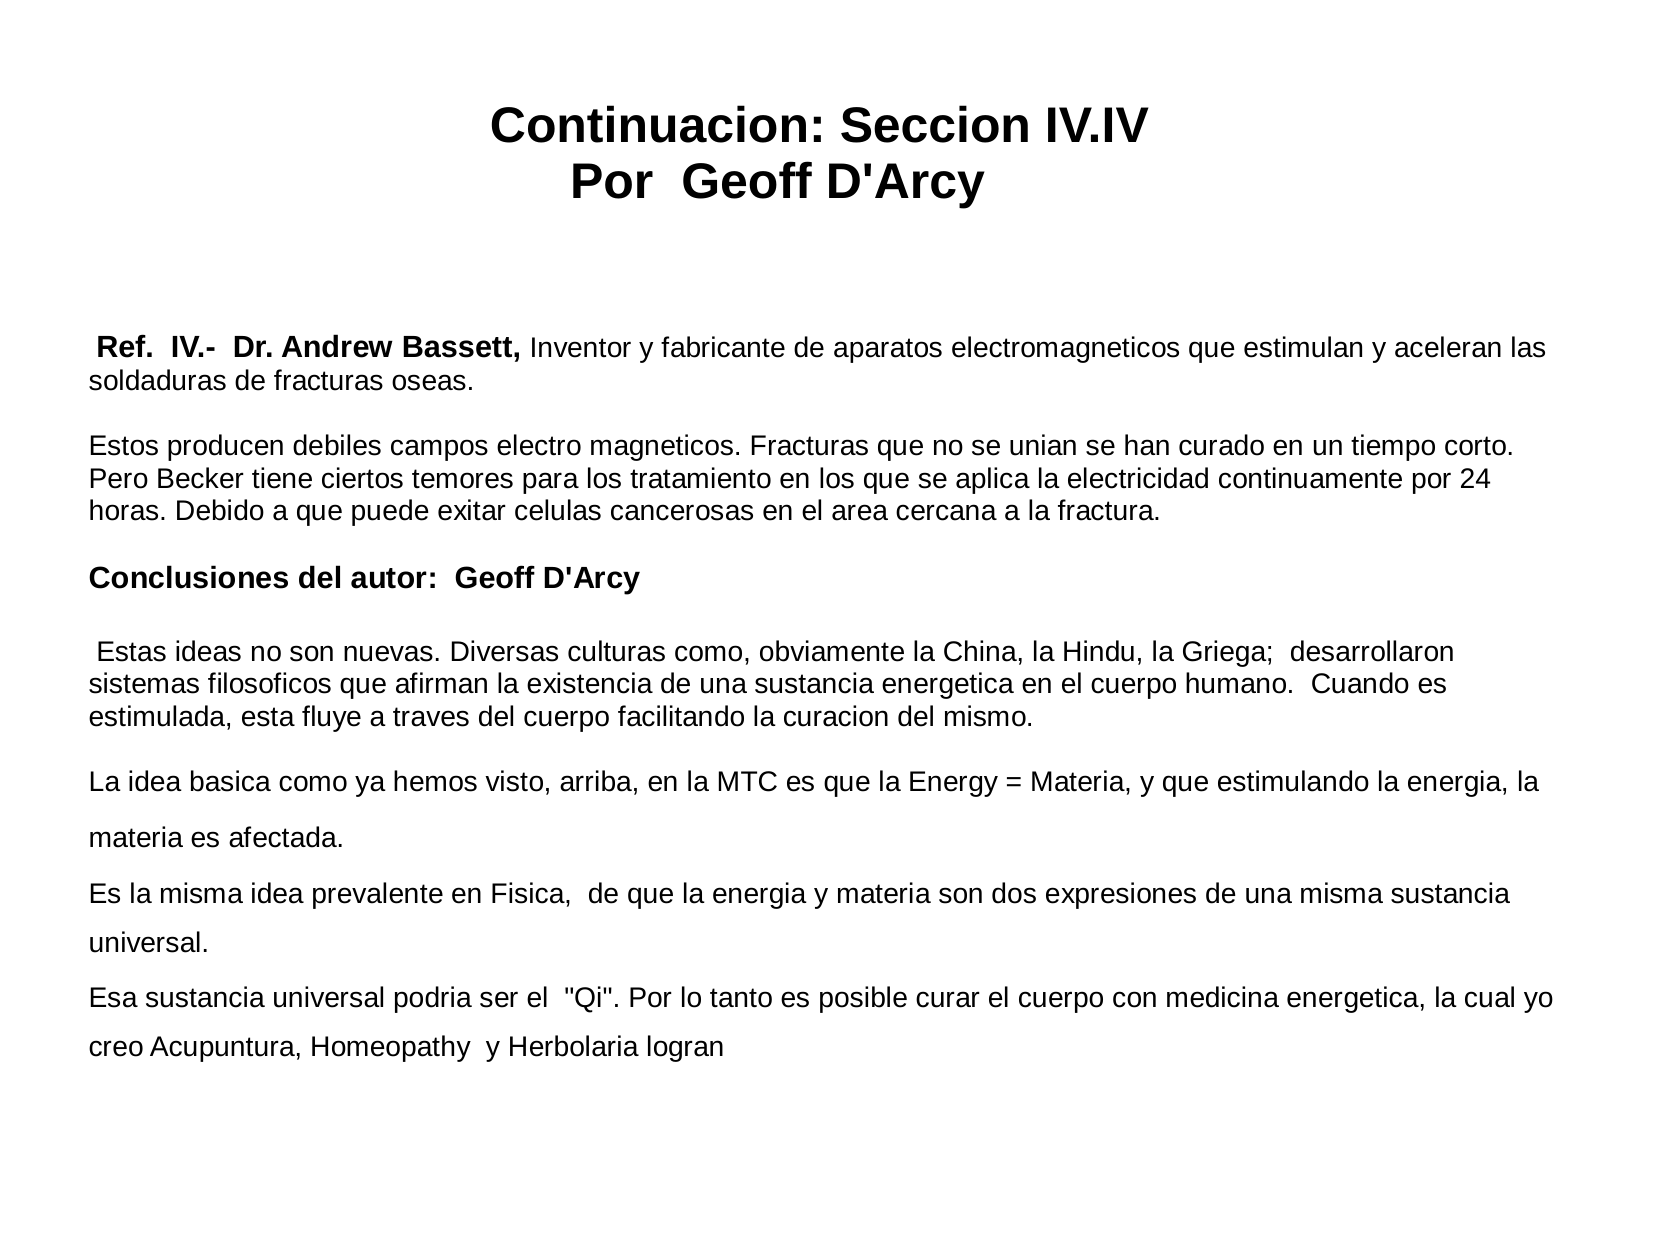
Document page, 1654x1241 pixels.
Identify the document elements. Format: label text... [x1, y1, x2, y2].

chart [87, 300, 1570, 1114]
title Continuacion: Seccion IV.IV Por Geoff D'Arcy [82, 38, 1571, 267]
